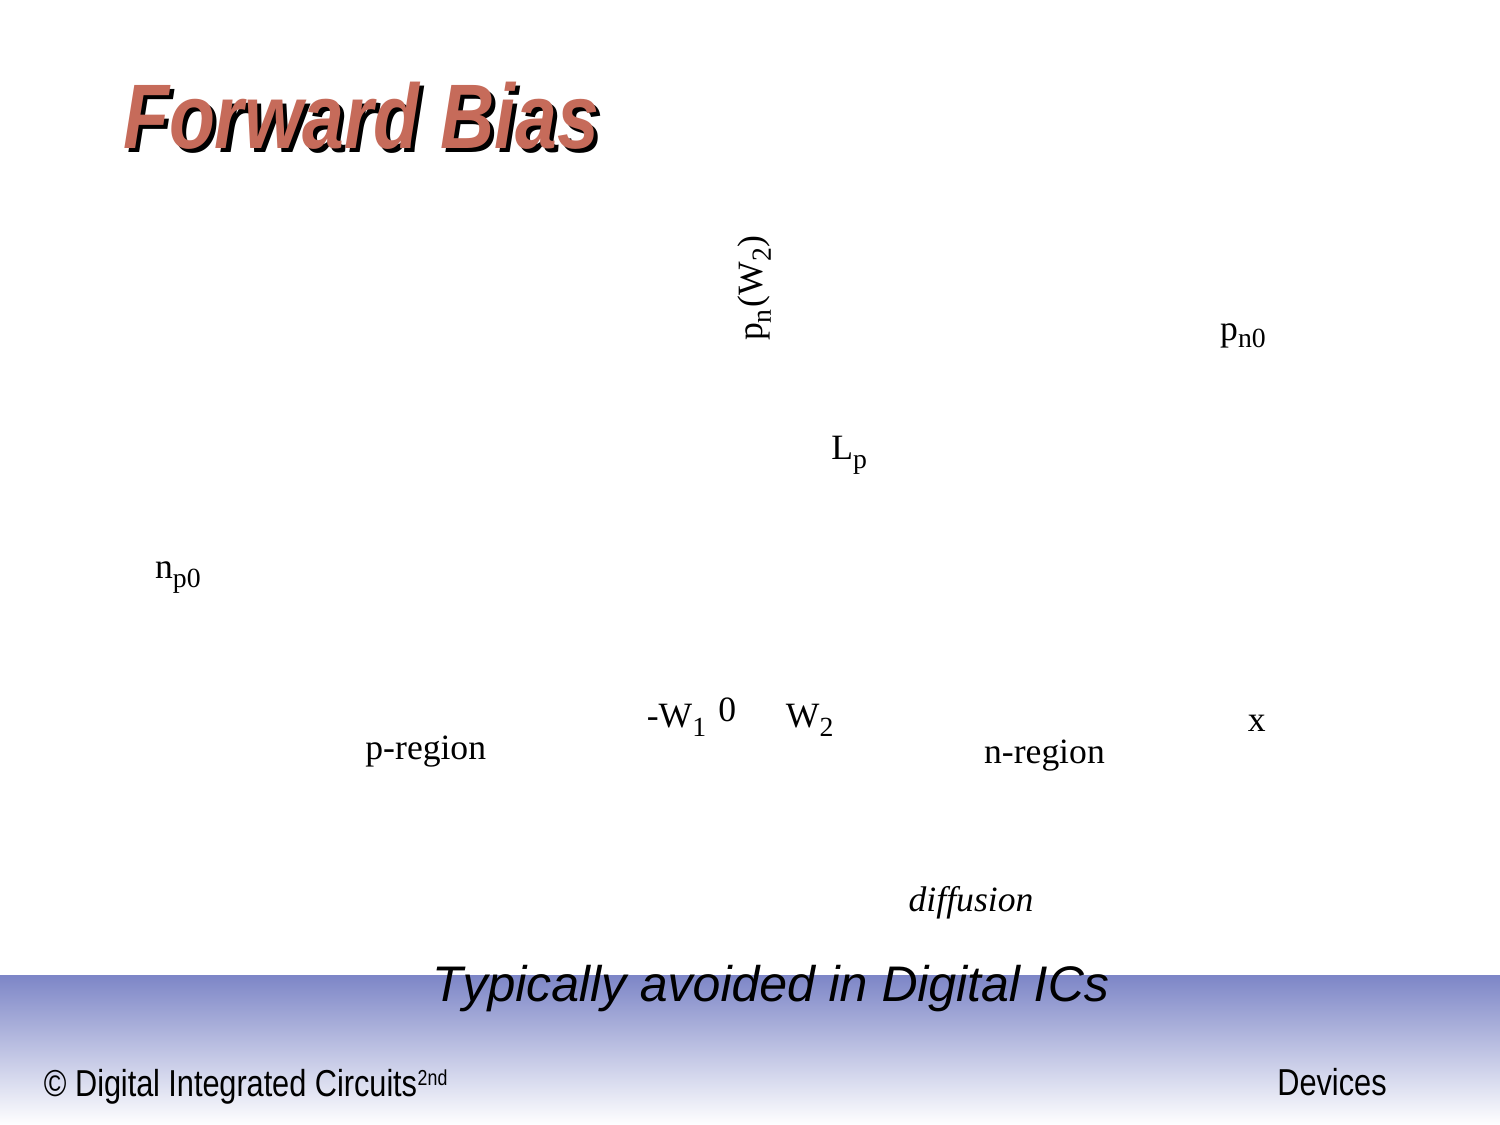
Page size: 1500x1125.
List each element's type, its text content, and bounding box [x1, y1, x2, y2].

picture [125, 127, 1288, 924]
title Forward Bias [108, 49, 1384, 175]
text_box Typically avoided in Digital ICs [417, 943, 1125, 1020]
